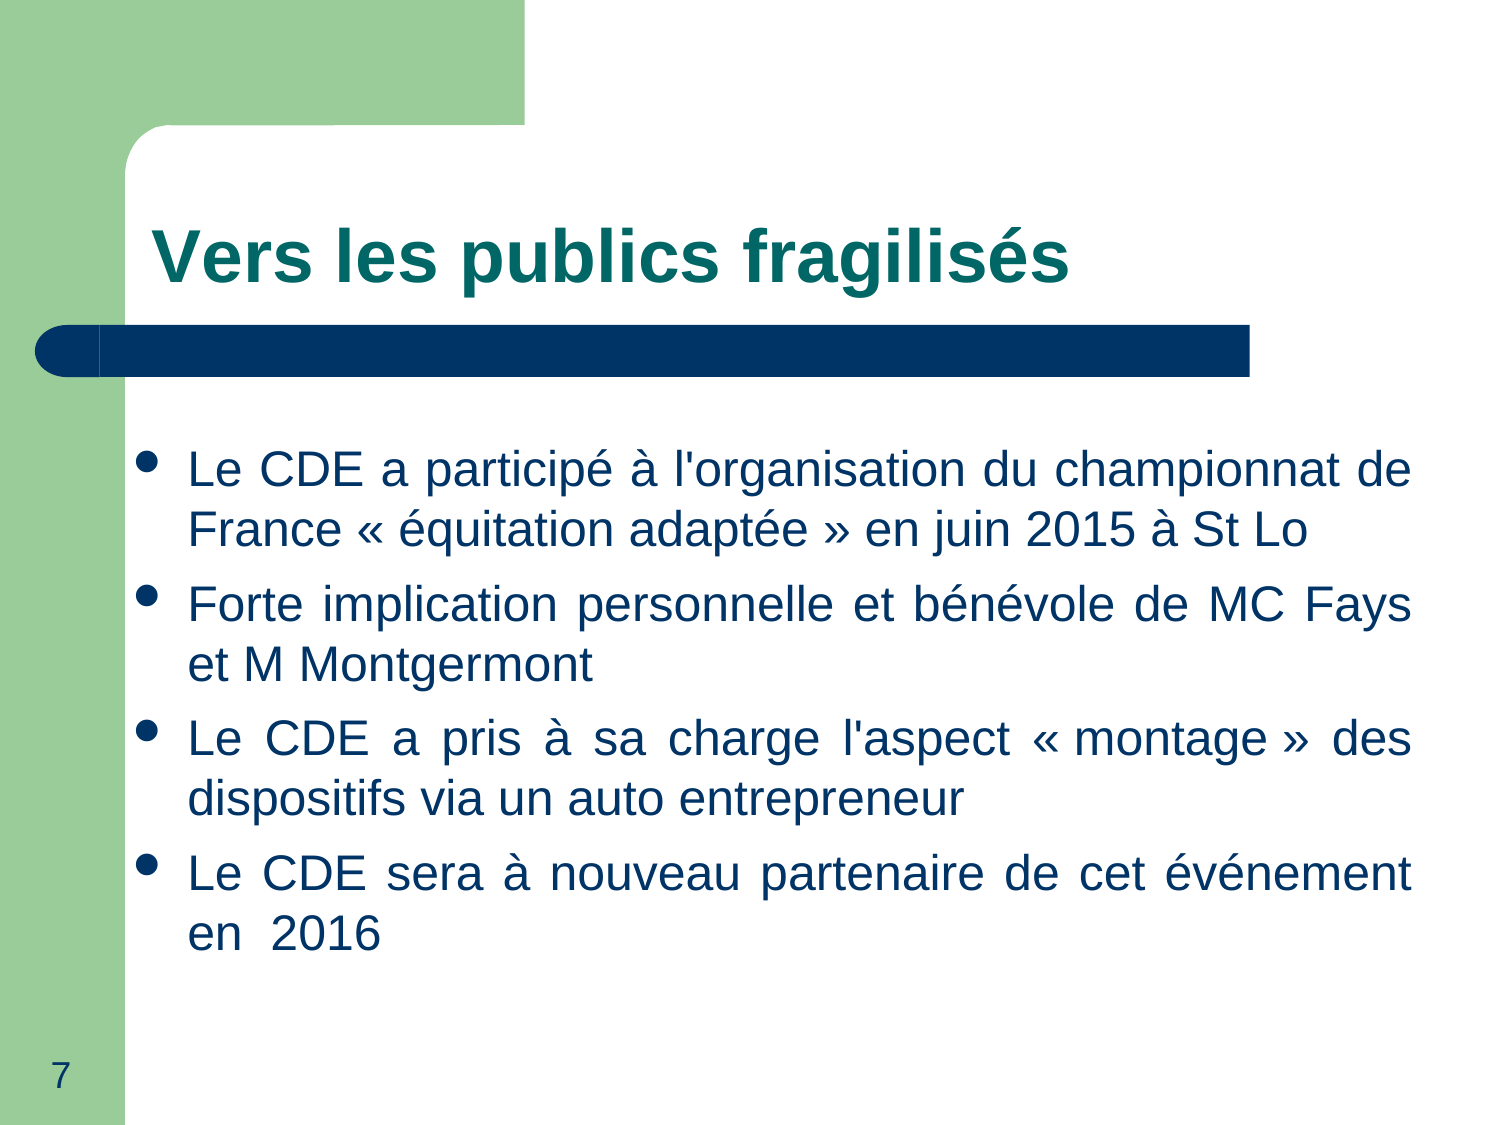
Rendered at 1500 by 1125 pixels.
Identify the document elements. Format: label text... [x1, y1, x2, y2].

list Le CDE a participé à l'organisation du championnat de France « équitation adaptée » en juin 2015 à St Lo Forte implication personnelle et bénévole de MC Fays et M Montgermont Le CDE a pris à sa charge l'aspect « montage » des dispositifs via un auto entrepreneur Le CDE sera à nouveau partenaire de cet événement en 2016 [118, 354, 1428, 1125]
title Vers les publics fragilisés [136, 107, 1412, 300]
